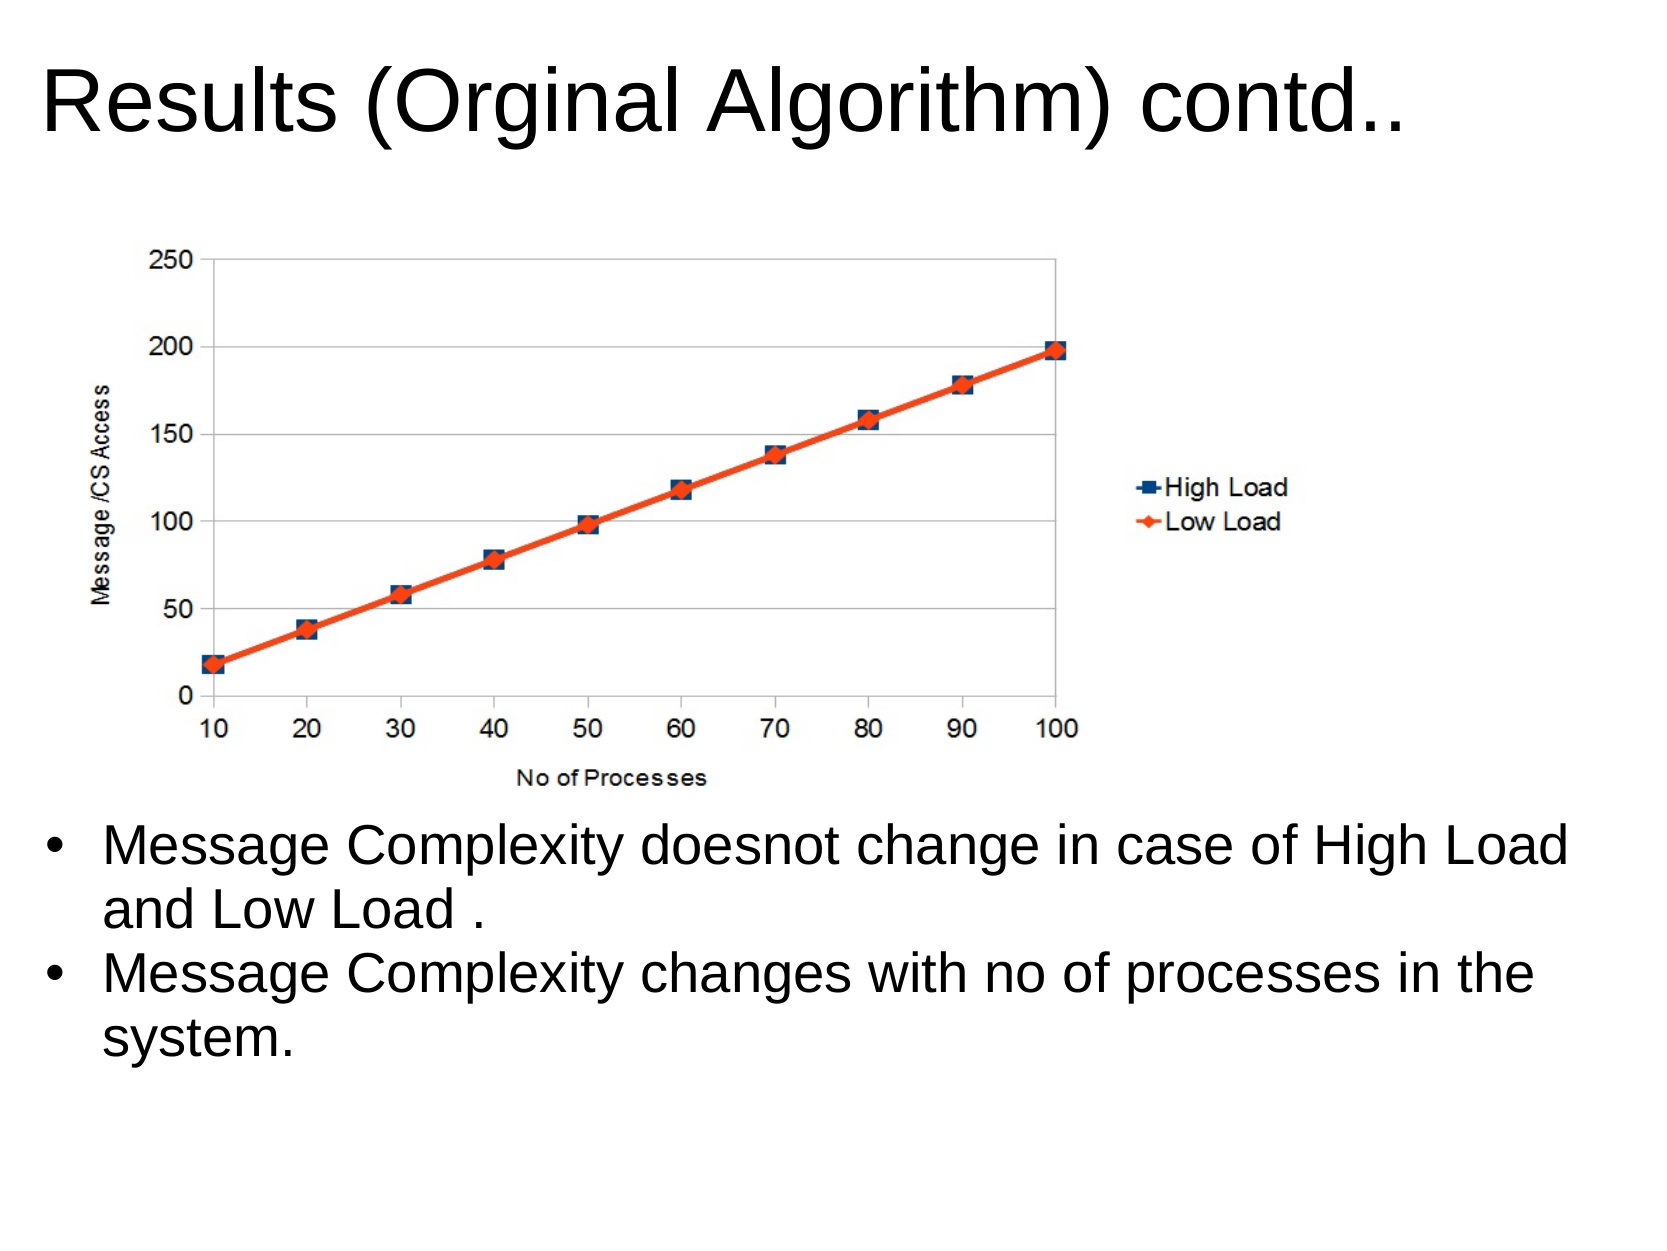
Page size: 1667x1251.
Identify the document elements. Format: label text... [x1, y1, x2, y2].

picture [67, 199, 1307, 805]
list Message Complexity doesnot change in case of High Load and Low Load . Message Complexity changes with no of processes in the system. [27, 813, 1625, 1199]
title Results (Orginal Algorithm) contd.. [40, 50, 1627, 201]
